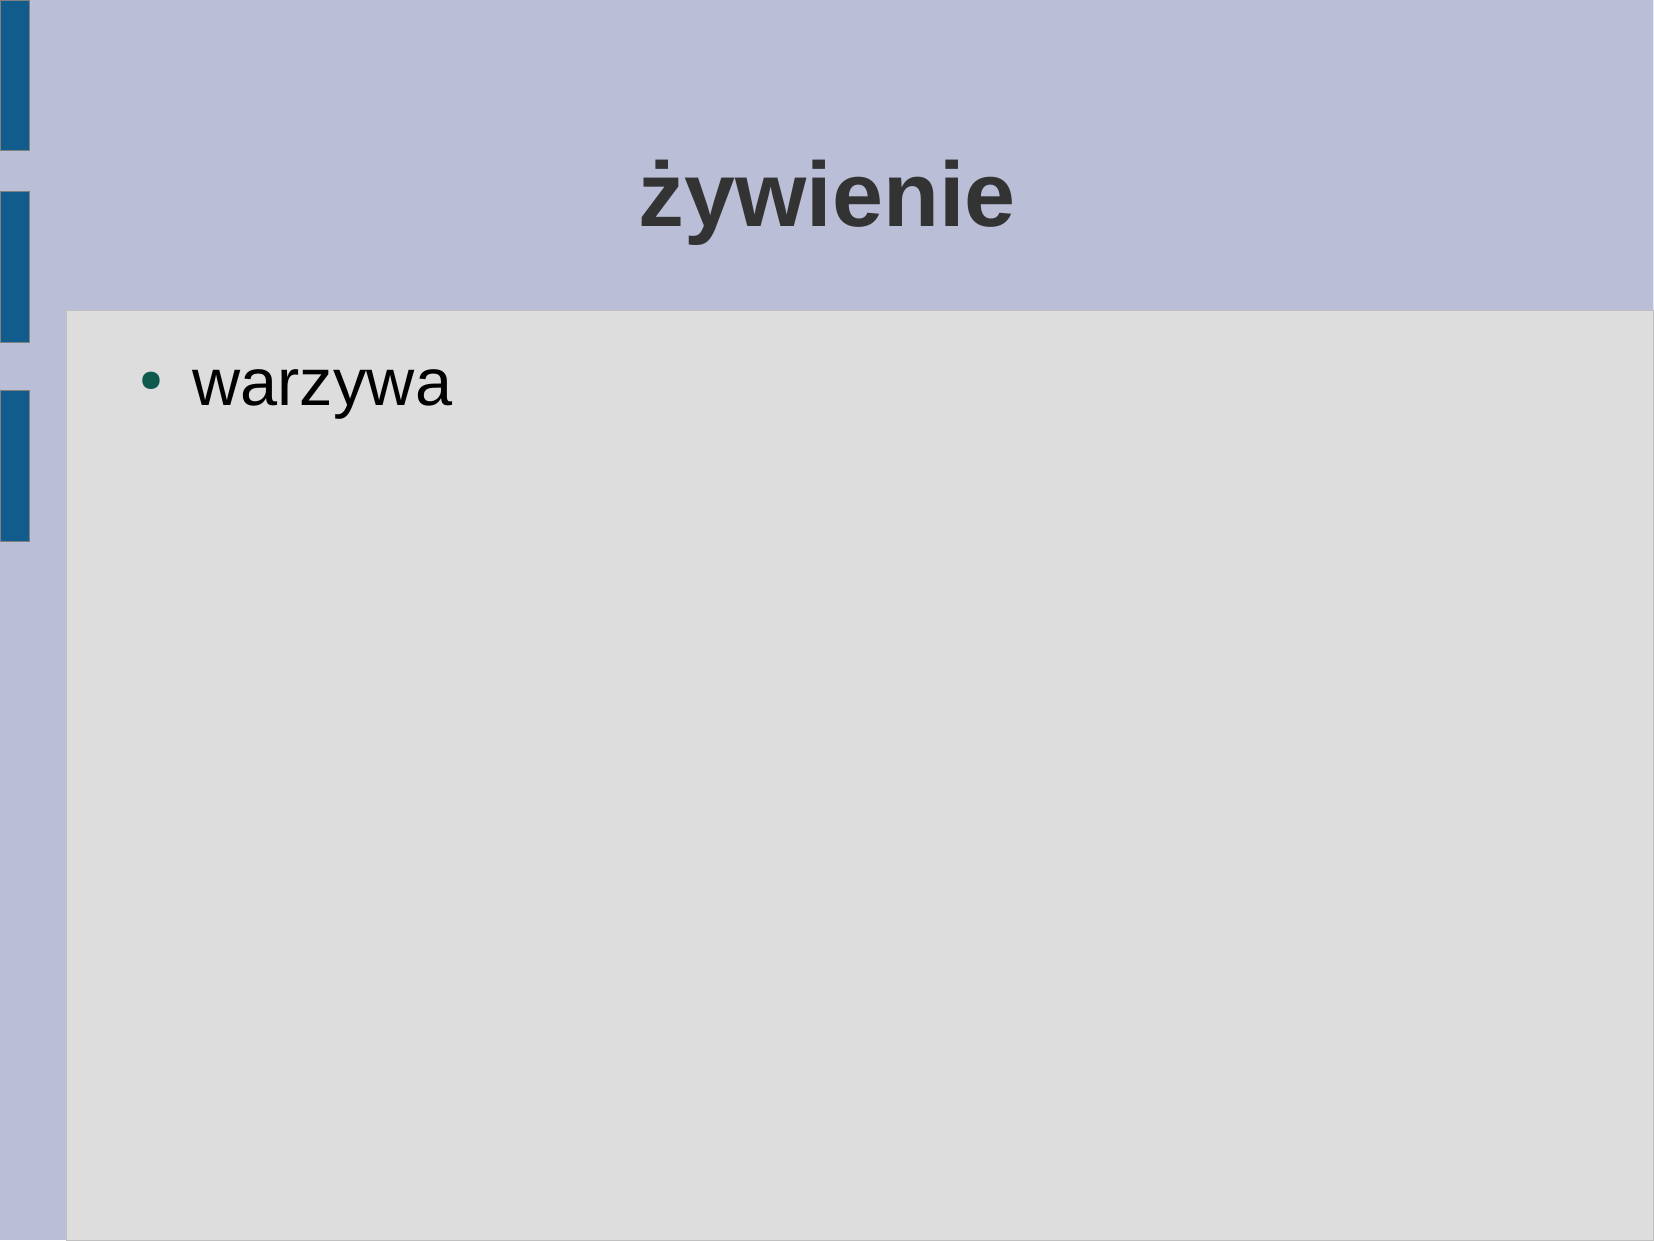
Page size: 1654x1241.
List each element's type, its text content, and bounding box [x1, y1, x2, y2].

title żywienie [121, 91, 1534, 299]
list warzywa [121, 344, 1534, 1126]
